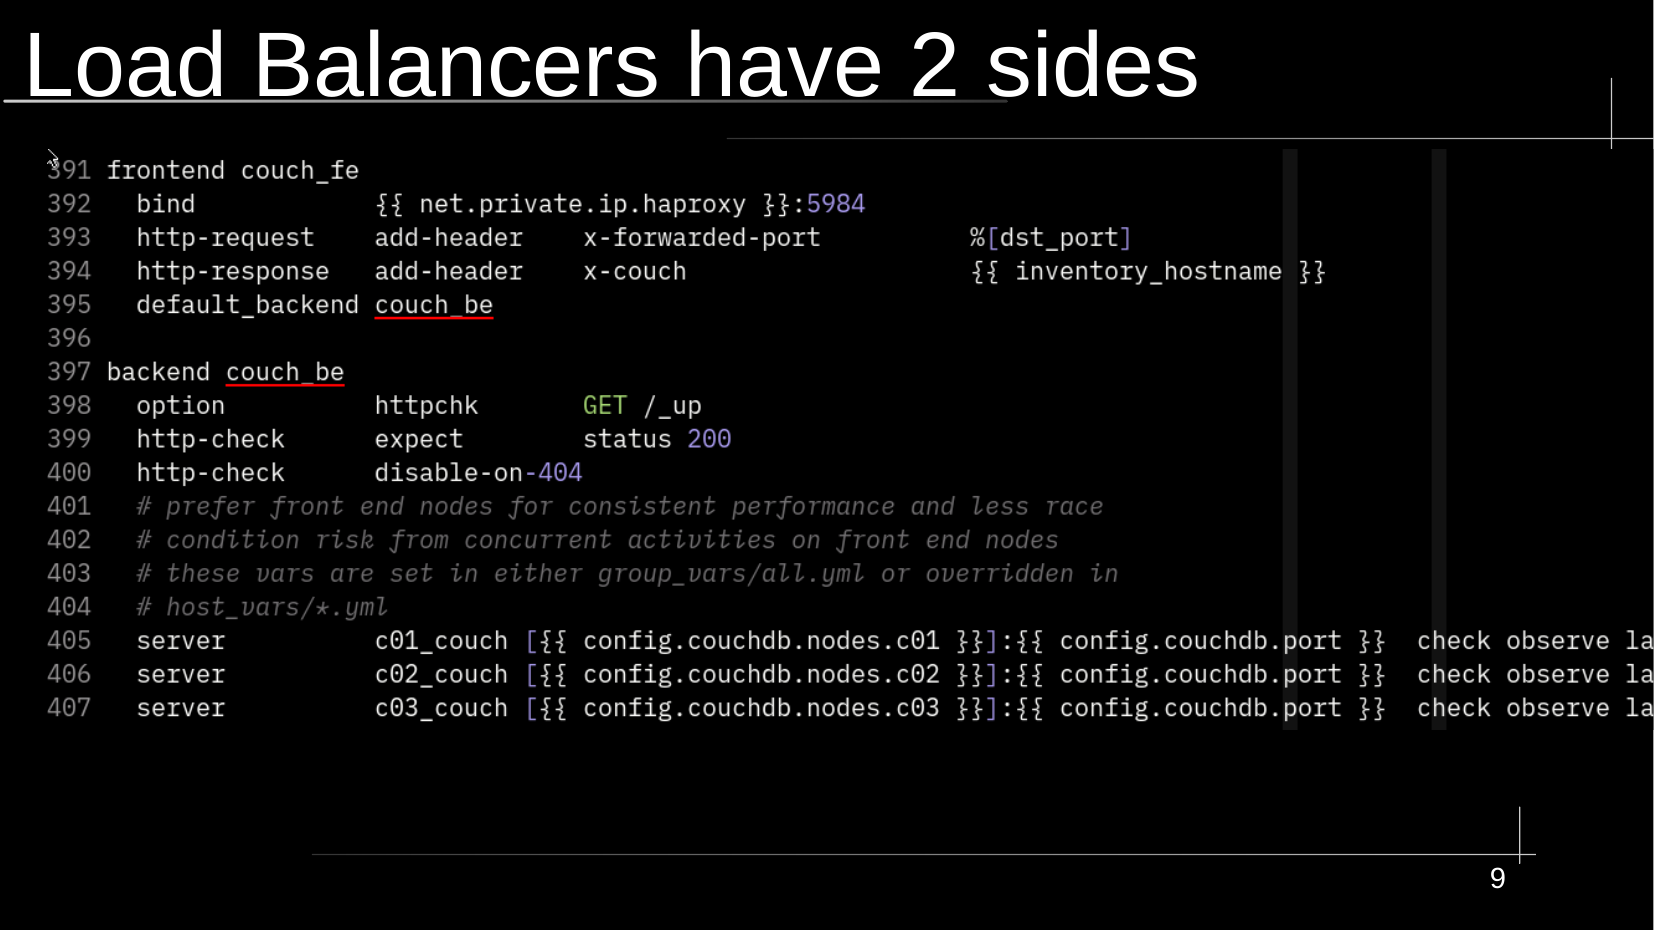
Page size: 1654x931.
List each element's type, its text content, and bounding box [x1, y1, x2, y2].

title Load Balancers have 2 sides [23, 11, 1589, 119]
picture [47, 149, 1654, 730]
